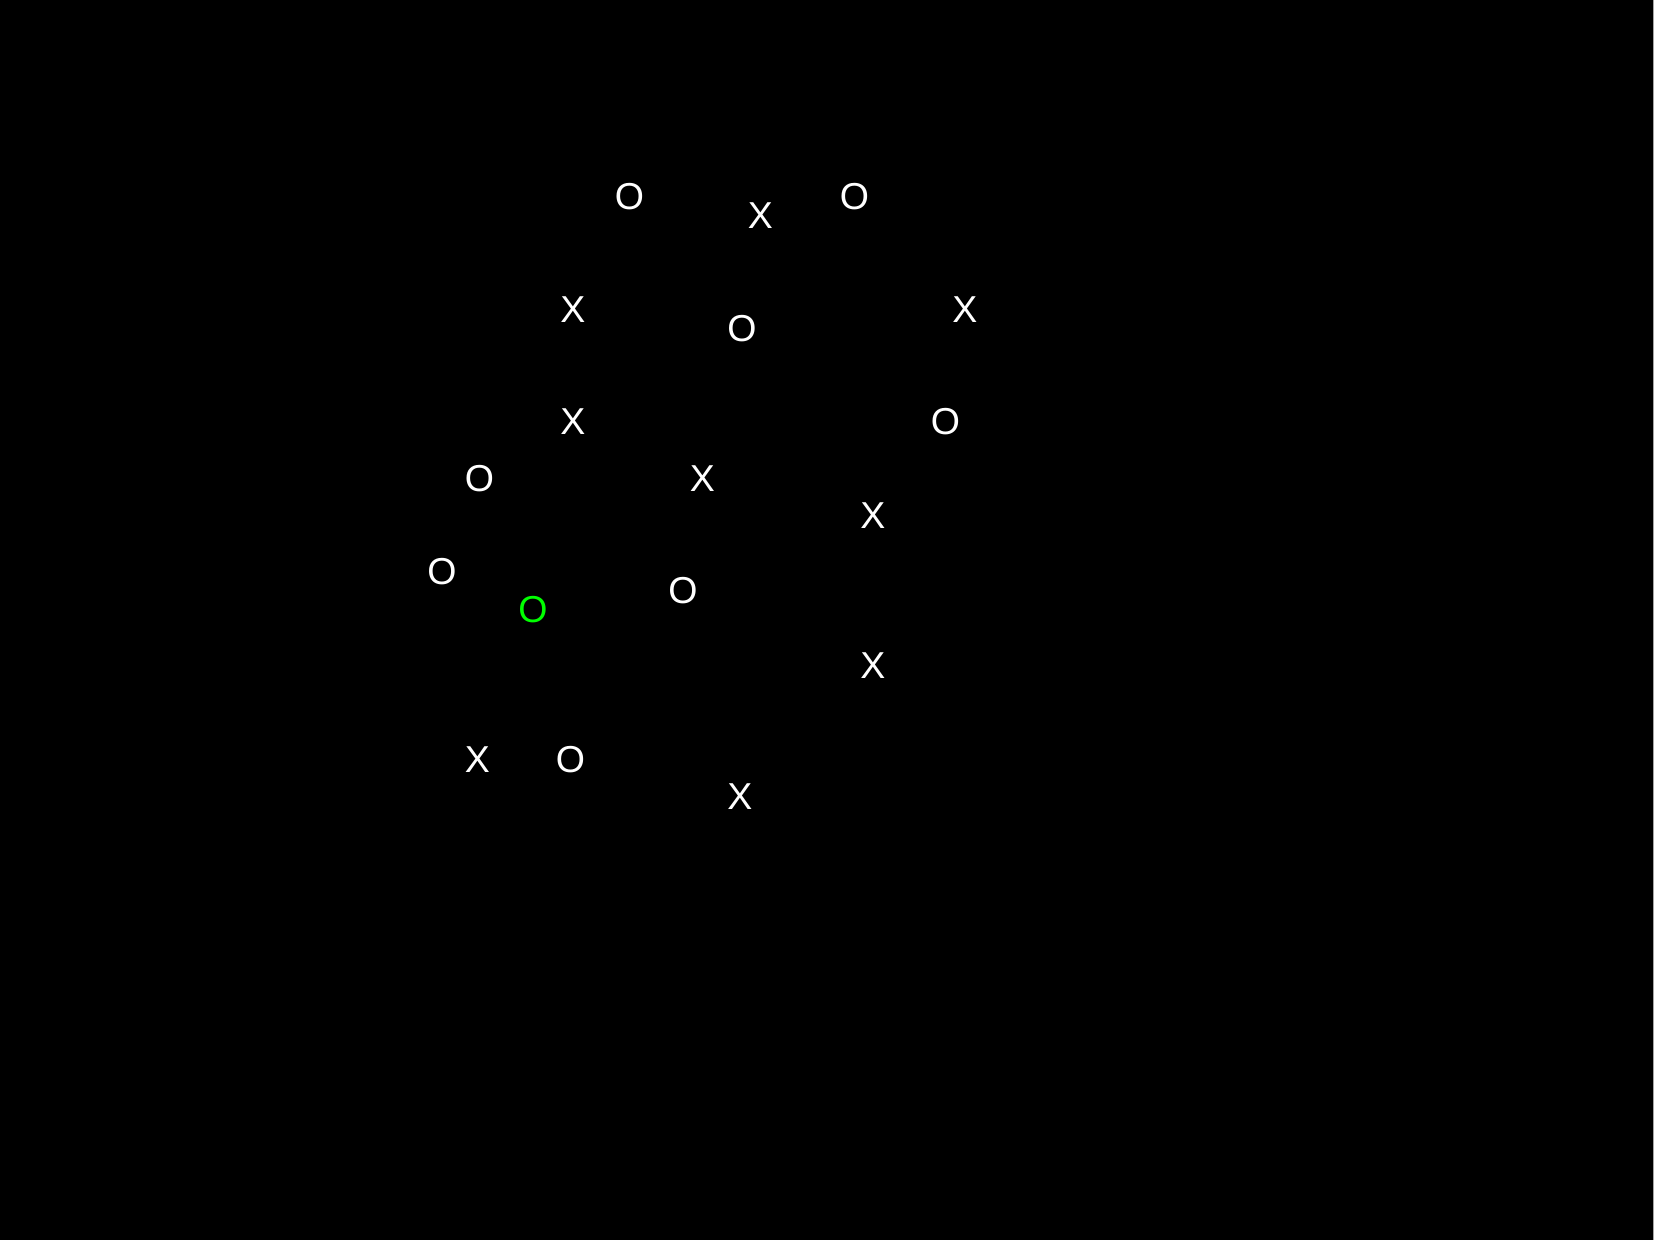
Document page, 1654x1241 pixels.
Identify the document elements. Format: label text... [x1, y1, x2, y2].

text_box X [937, 280, 992, 338]
text_box X [733, 187, 788, 245]
text_box X [675, 450, 730, 507]
text_box X [450, 730, 505, 788]
text_box O [541, 730, 601, 788]
text_box X [712, 768, 767, 826]
text_box O [412, 543, 472, 601]
text_box O [916, 393, 976, 451]
text_box O [450, 450, 509, 507]
text_box O [600, 168, 659, 226]
text_box O [653, 562, 713, 620]
text_box O [503, 580, 563, 638]
text_box X [845, 487, 901, 545]
text_box O [712, 300, 772, 357]
text_box O [825, 168, 884, 226]
text_box X [545, 280, 601, 338]
text_box X [545, 393, 601, 451]
text_box X [845, 637, 901, 695]
